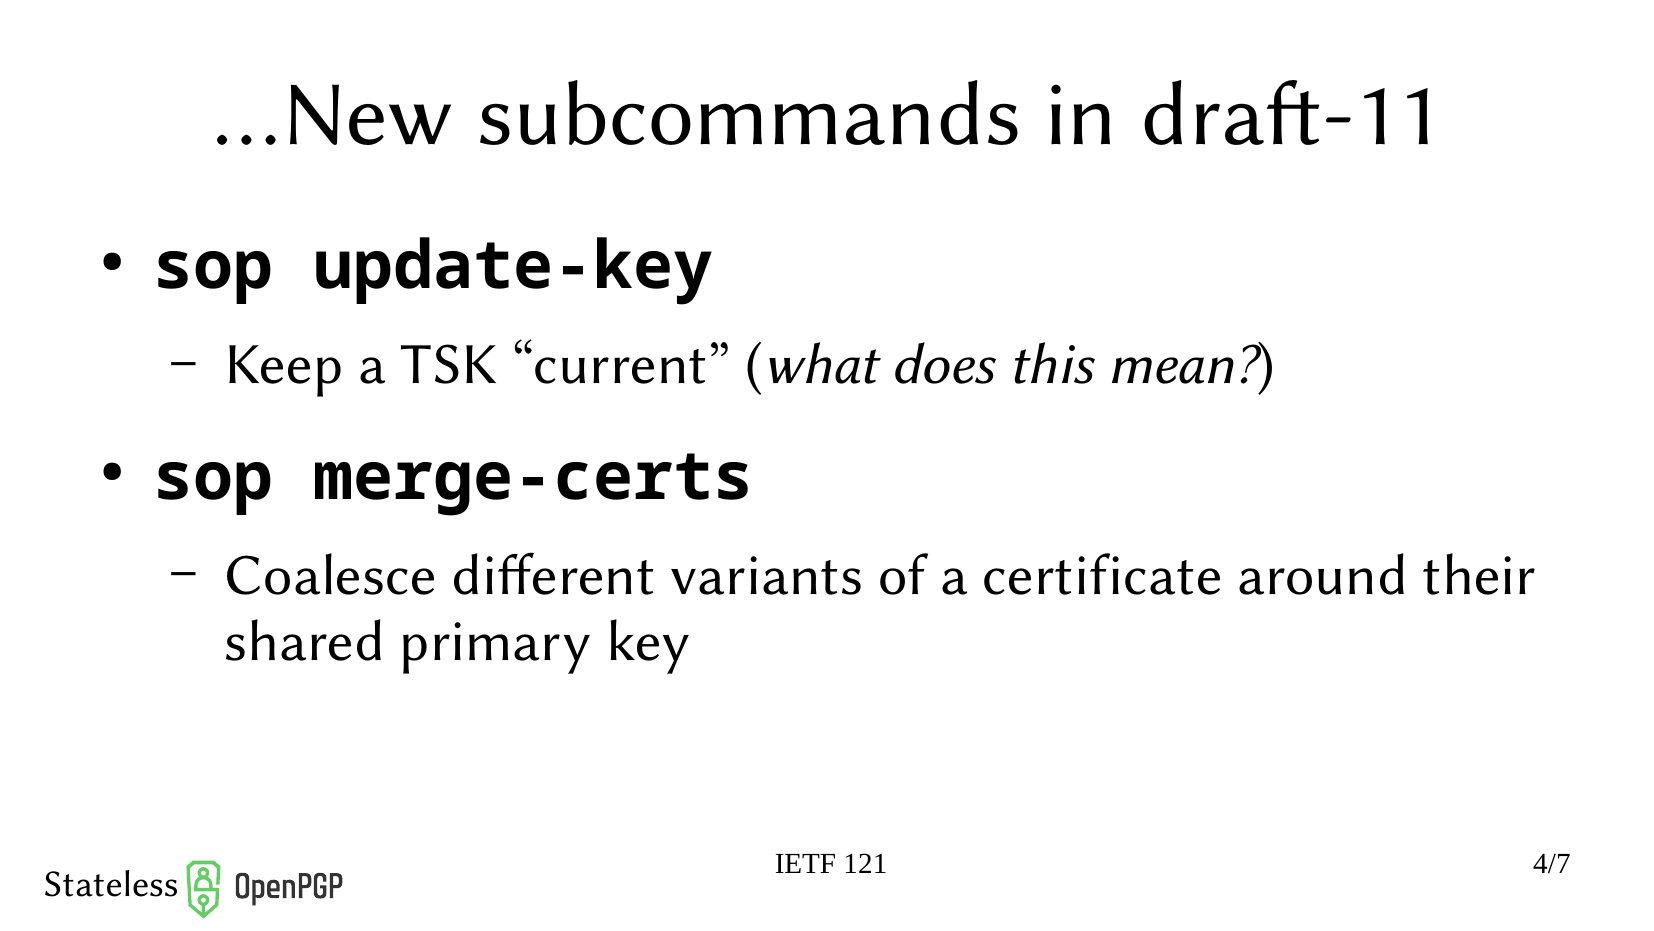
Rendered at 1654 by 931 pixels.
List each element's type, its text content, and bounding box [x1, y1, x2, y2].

title …New subcommands in draft-11 [82, 37, 1571, 193]
list sop update-key Keep a TSK “current” (what does this mean?) sop merge-certs Coalesce different variants of a certificate around their shared primary key [82, 217, 1571, 758]
